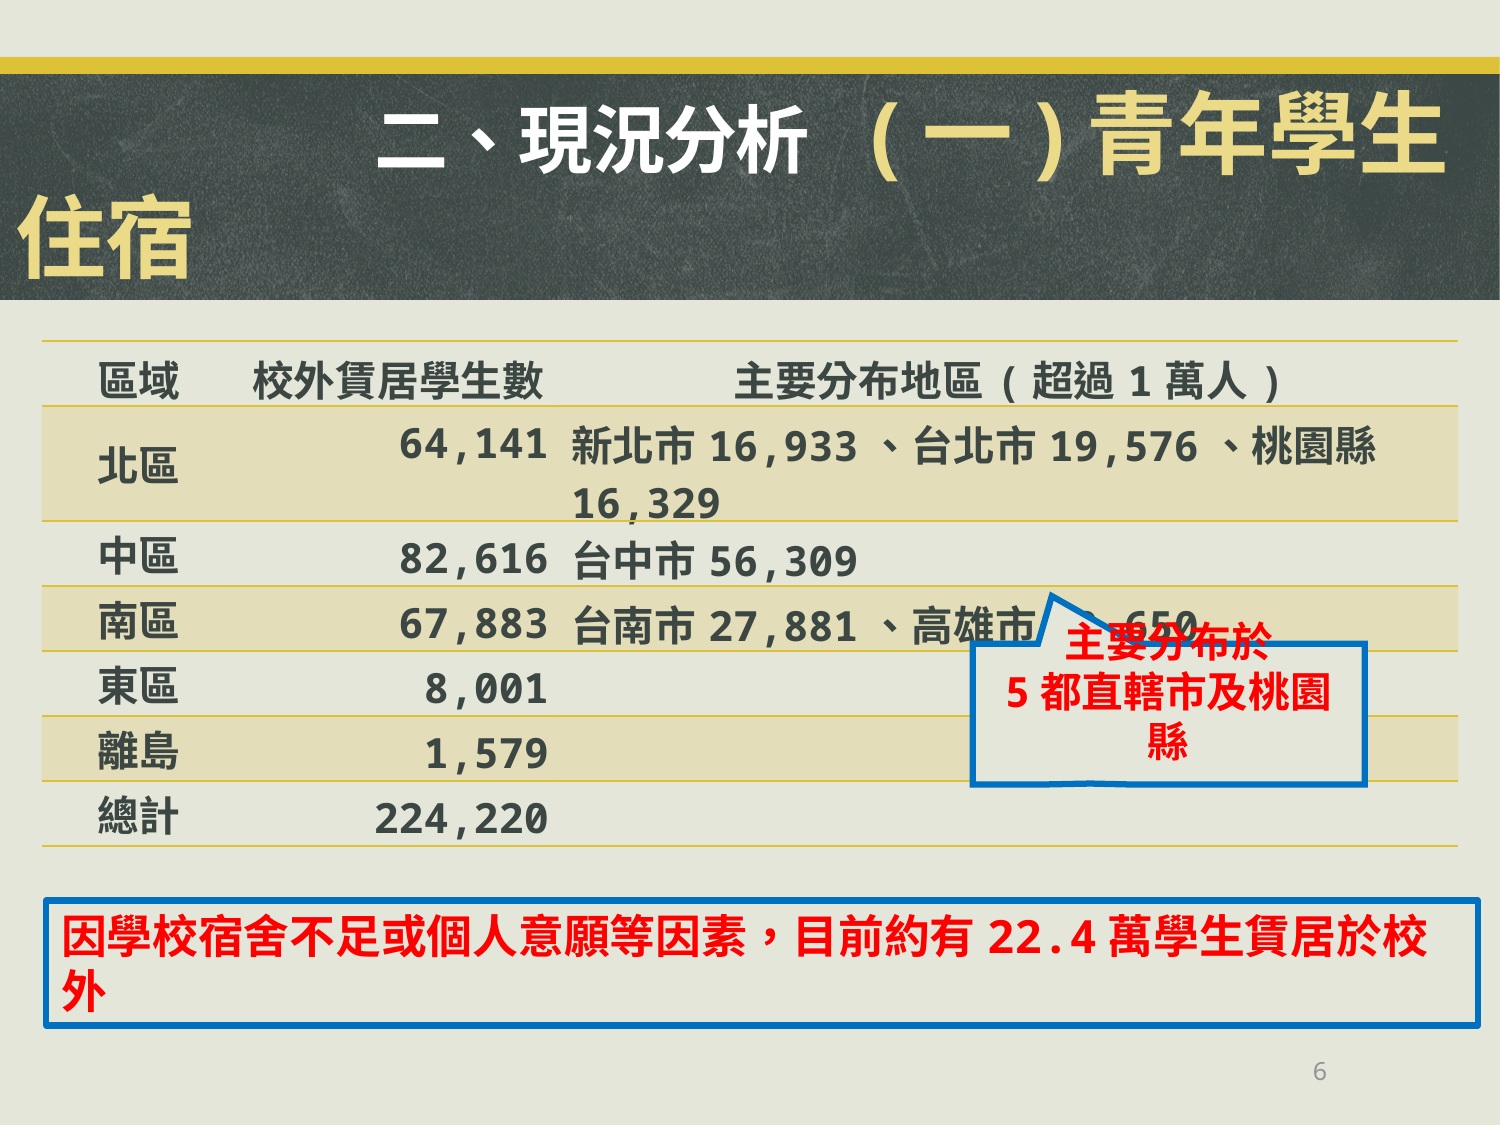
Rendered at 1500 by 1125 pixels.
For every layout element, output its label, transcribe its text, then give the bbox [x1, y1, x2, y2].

table_cell [1365, 652, 1458, 715]
table_header 主要分布地區(超過1萬人) [560, 342, 1458, 405]
table_cell [560, 782, 1458, 845]
text_box 主要分布於 5都直轄市及桃園縣 [972, 596, 1365, 785]
table_cell 224,220 [236, 782, 560, 845]
table_cell 64,141 [236, 407, 560, 520]
table_header 校外賃居學生數 [236, 342, 560, 405]
text_box 因學校宿舍不足或個人意願等因素，目前約有22.4萬學生賃居於校外 [46, 900, 1478, 1026]
table_cell 東區 [42, 652, 236, 715]
table_cell 台中市56,309 [560, 522, 1458, 585]
table_cell 82,616 [236, 522, 560, 585]
table_cell [560, 717, 972, 780]
table_cell 67,883 [236, 587, 560, 650]
table_cell 新北市16,933、台北市19,576、桃園縣16,329 [560, 407, 1458, 520]
table_cell 總計 [42, 782, 236, 845]
table_cell [1365, 717, 1458, 780]
table_cell 中區 [42, 522, 236, 585]
table_cell 8,001 [236, 652, 560, 715]
slide_number <編號> [1099, 1042, 1343, 1103]
table_cell 台南市27,881、高雄市20,650 [560, 587, 1458, 650]
table_cell [560, 652, 972, 715]
table_cell 離島 [42, 717, 236, 780]
table_cell 北區 [42, 407, 236, 520]
table_header 區域 [42, 342, 236, 405]
title 二、現況分析 (一)青年學生住宿 [0, 76, 1500, 300]
table_cell 1,579 [236, 717, 560, 780]
table_cell 南區 [42, 587, 236, 650]
